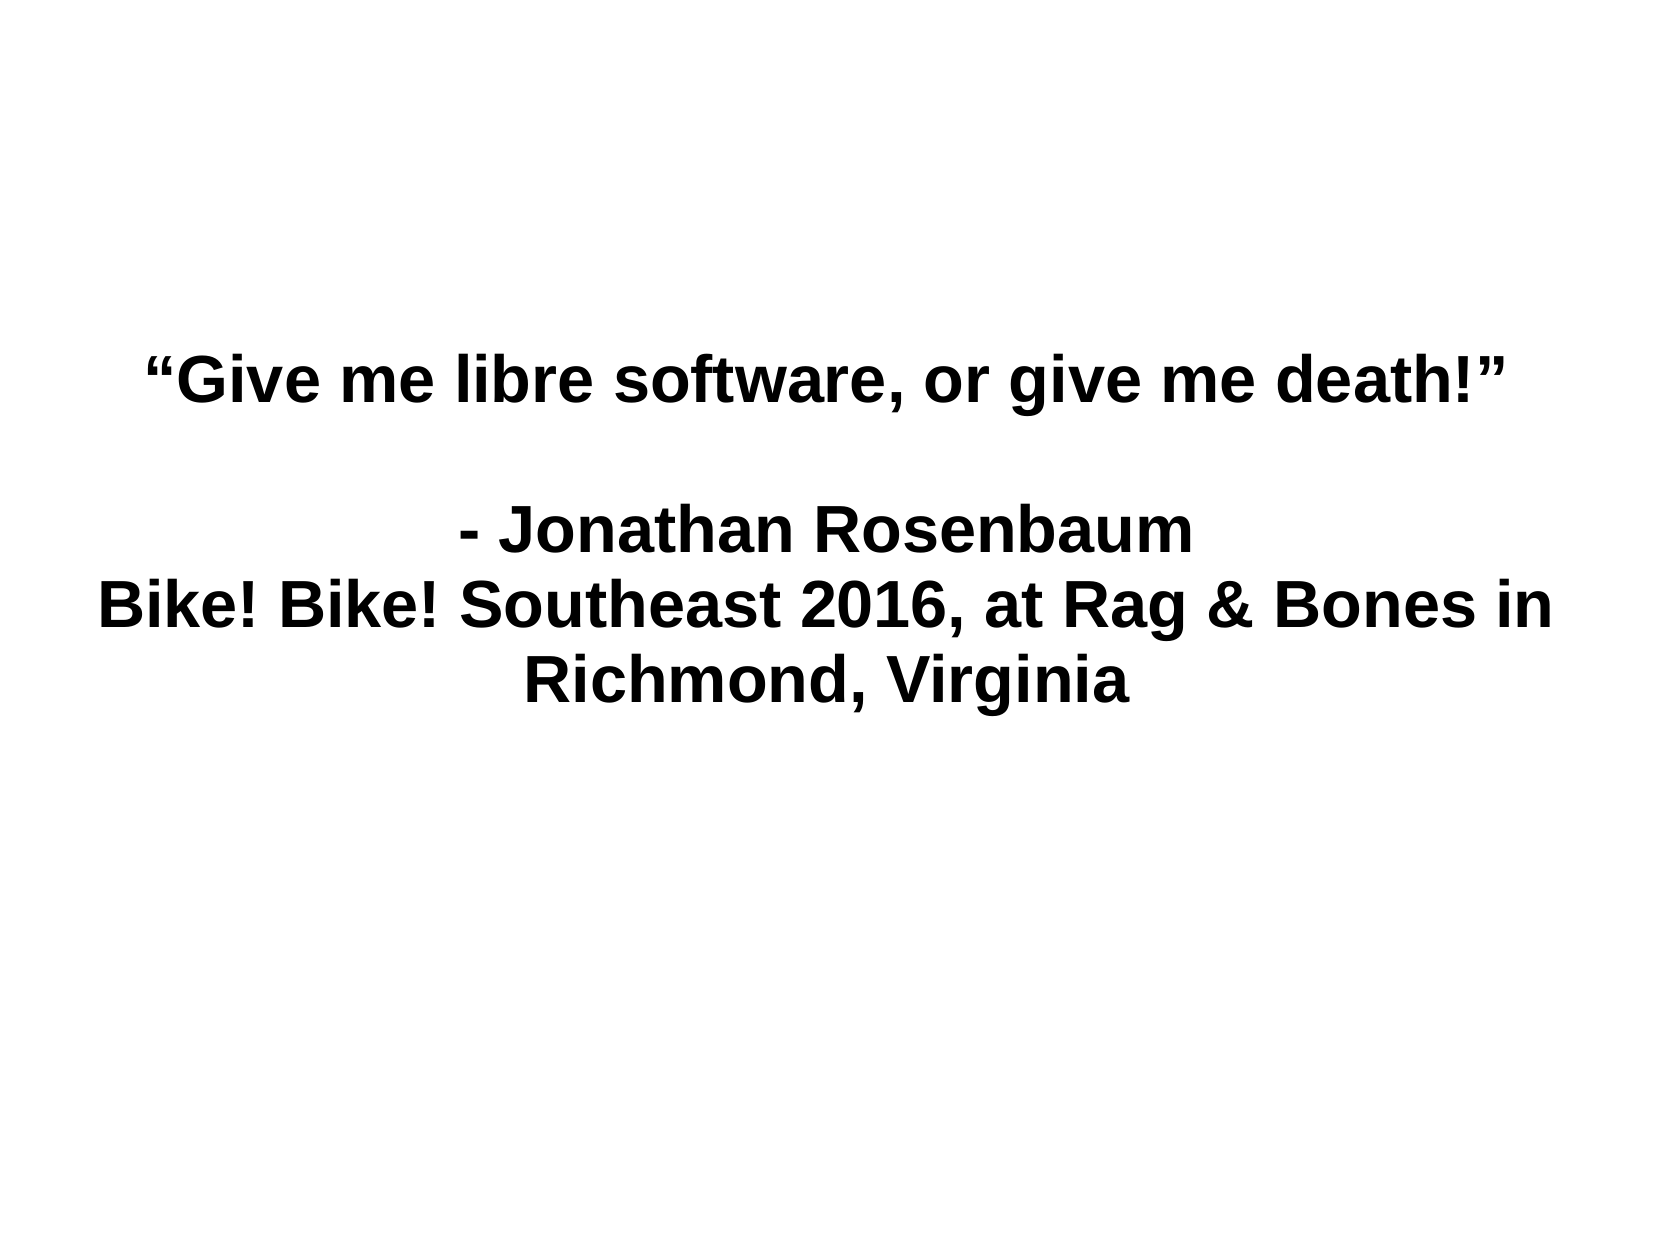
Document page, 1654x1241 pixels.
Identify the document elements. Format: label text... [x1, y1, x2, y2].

subtitle “Give me libre software, or give me death!” - Jonathan Rosenbaum Bike! Bike! Southeast 2016, at Rag & Bones in Richmond, Virginia [82, 49, 1571, 1010]
